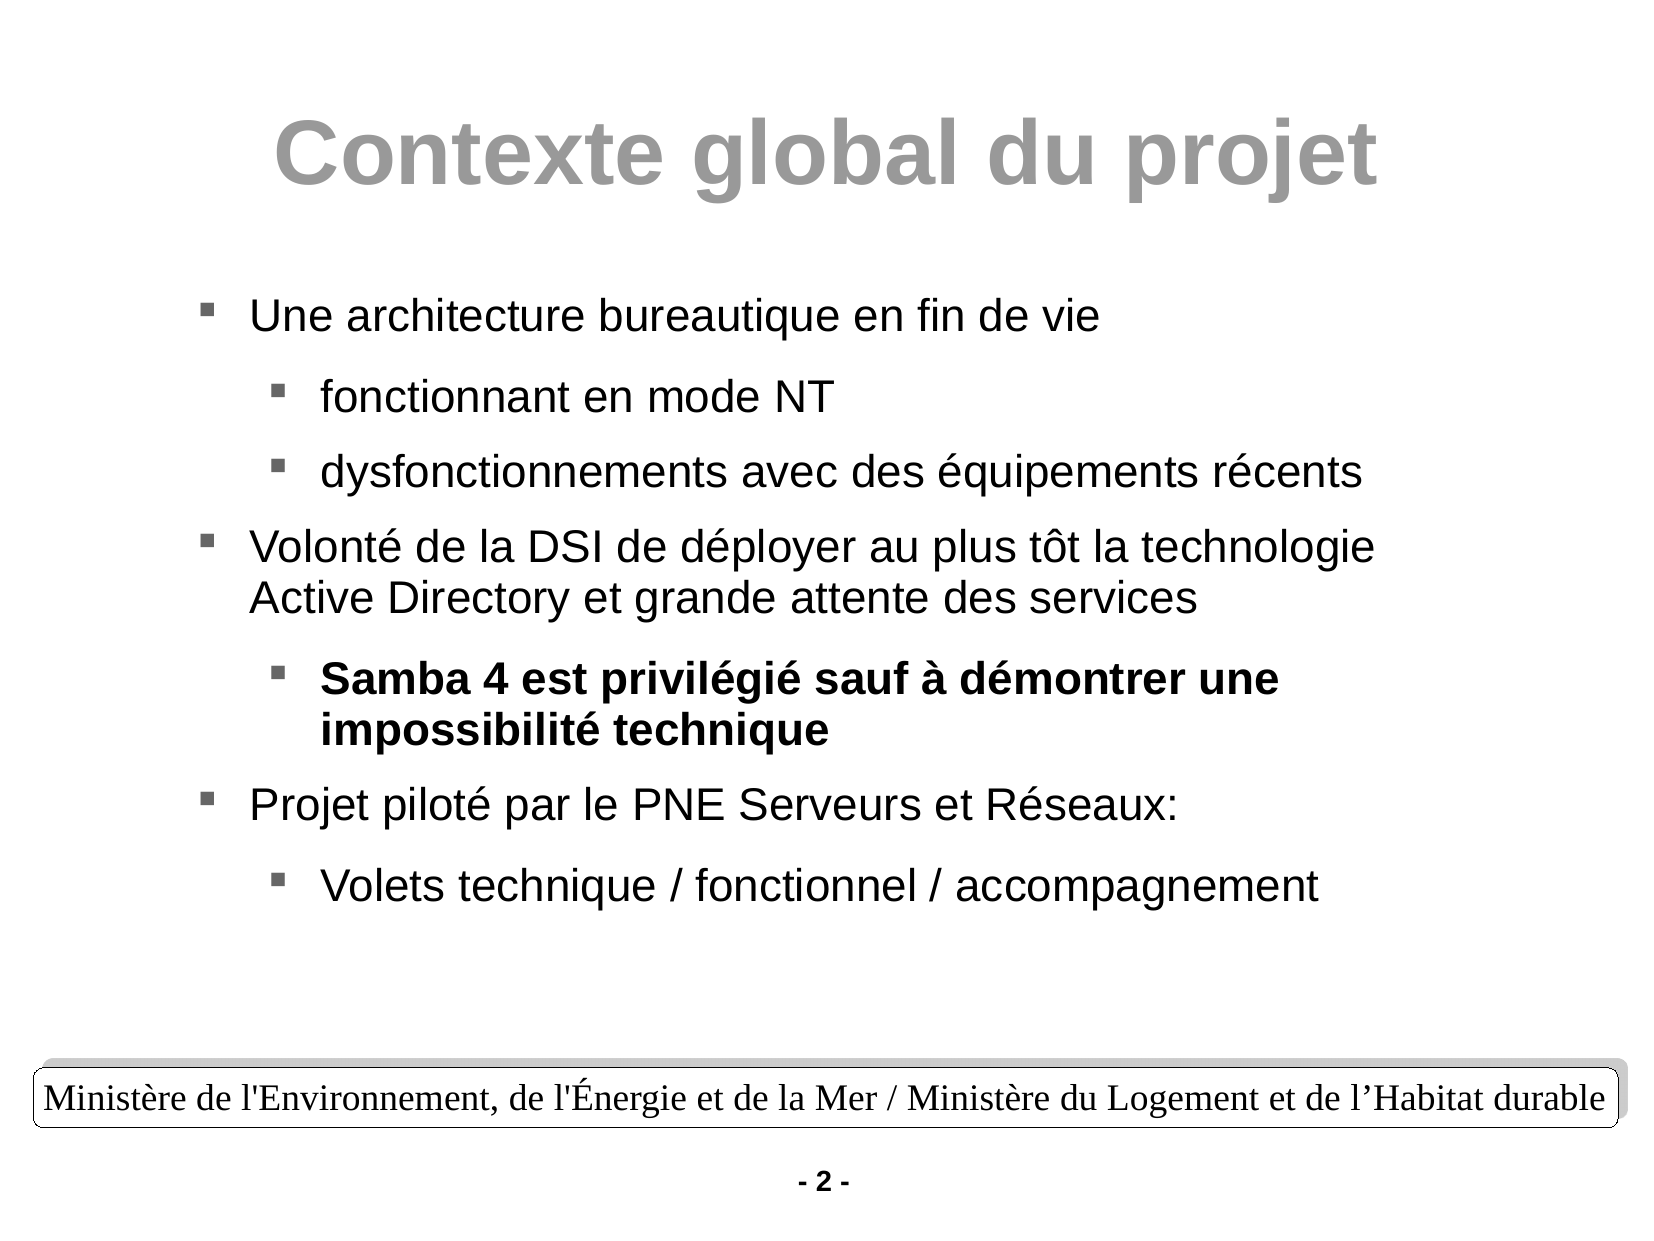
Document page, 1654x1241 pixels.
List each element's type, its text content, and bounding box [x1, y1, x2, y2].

title Contexte global du projet [82, 49, 1571, 257]
list Une architecture bureautique en fin de vie fonctionnant en mode NT dysfonctionnements avec des équipements récents Volonté de la DSI de déployer au plus tôt la technologie Active Directory et grande attente des services Samba 4 est privilégié sauf à démontrer une impossibilité technique Projet piloté par le PNE Serveurs et Réseaux: Volets technique / fonctionnel / accompagnement [179, 290, 1509, 1010]
